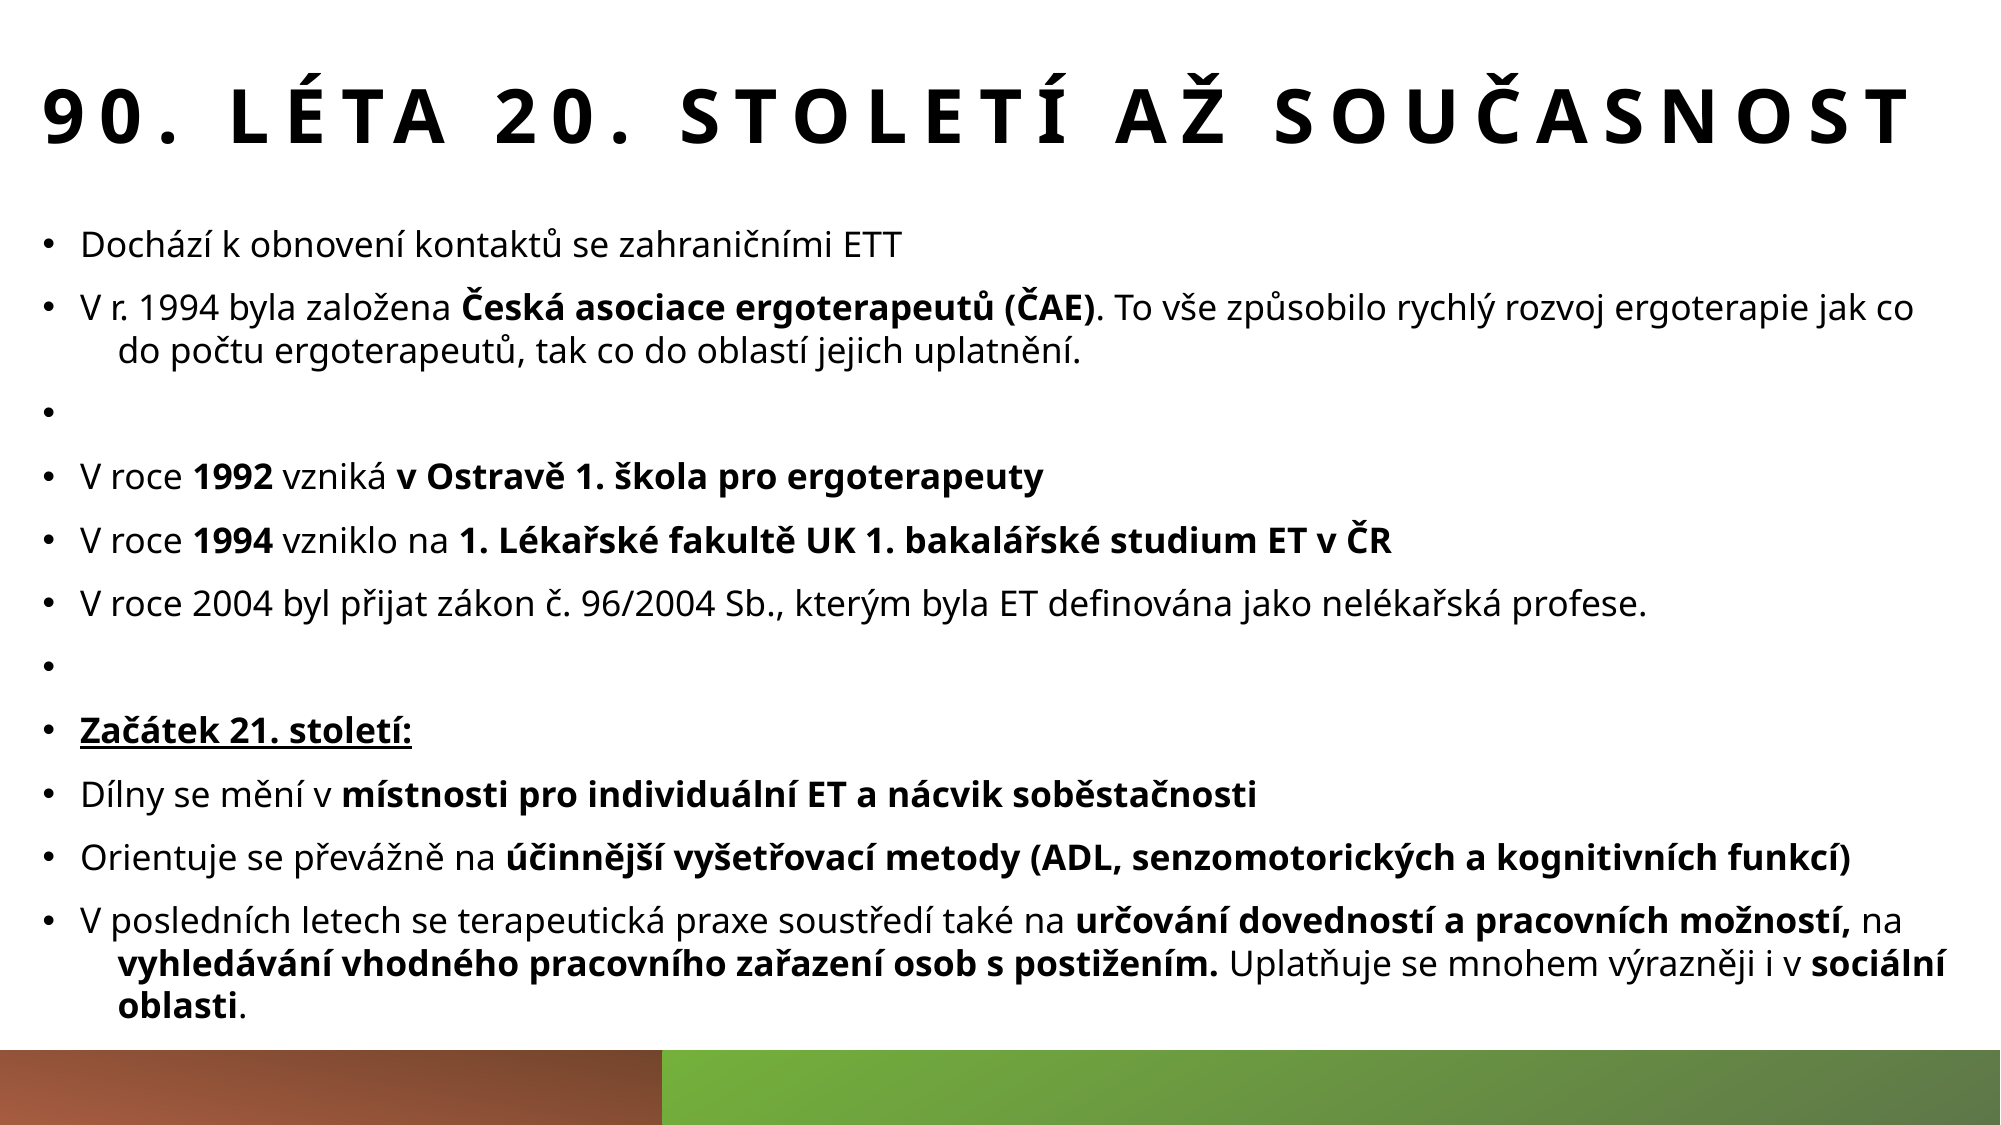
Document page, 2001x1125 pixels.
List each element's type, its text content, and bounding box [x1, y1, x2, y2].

list Dochází k obnovení kontaktů se zahraničními ETT V r. 1994 byla založena Česká asociace ergoterapeutů (ČAE). To vše způsobilo rychlý rozvoj ergoterapie jak co do počtu ergoterapeutů, tak co do oblastí jejich uplatnění. V roce 1992 vzniká v Ostravě 1. škola pro ergoterapeuty V roce 1994 vzniklo na 1. Lékařské fakultě UK 1. bakalářské studium ET v ČR V roce 2004 byl přijat zákon č. 96/2004 Sb., kterým byla ET definována jako nelékařská profese. Začátek 21. století: Dílny se mění v místnosti pro individuální ET a nácvik soběstačnosti Orientuje se převážně na účinnější vyšetřovací metody (ADL, senzomotorických a kognitivních funkcí) V posledních letech se terapeutická praxe soustředí také na určování dovedností a pracovních možností, na vyhledávání vhodného pracovního zařazení osob s postižením. Uplatňuje se mnohem výrazněji i v sociální oblasti. [42, 221, 1961, 1058]
title 90. Léta 20. Století až současnost [42, 29, 1987, 159]
